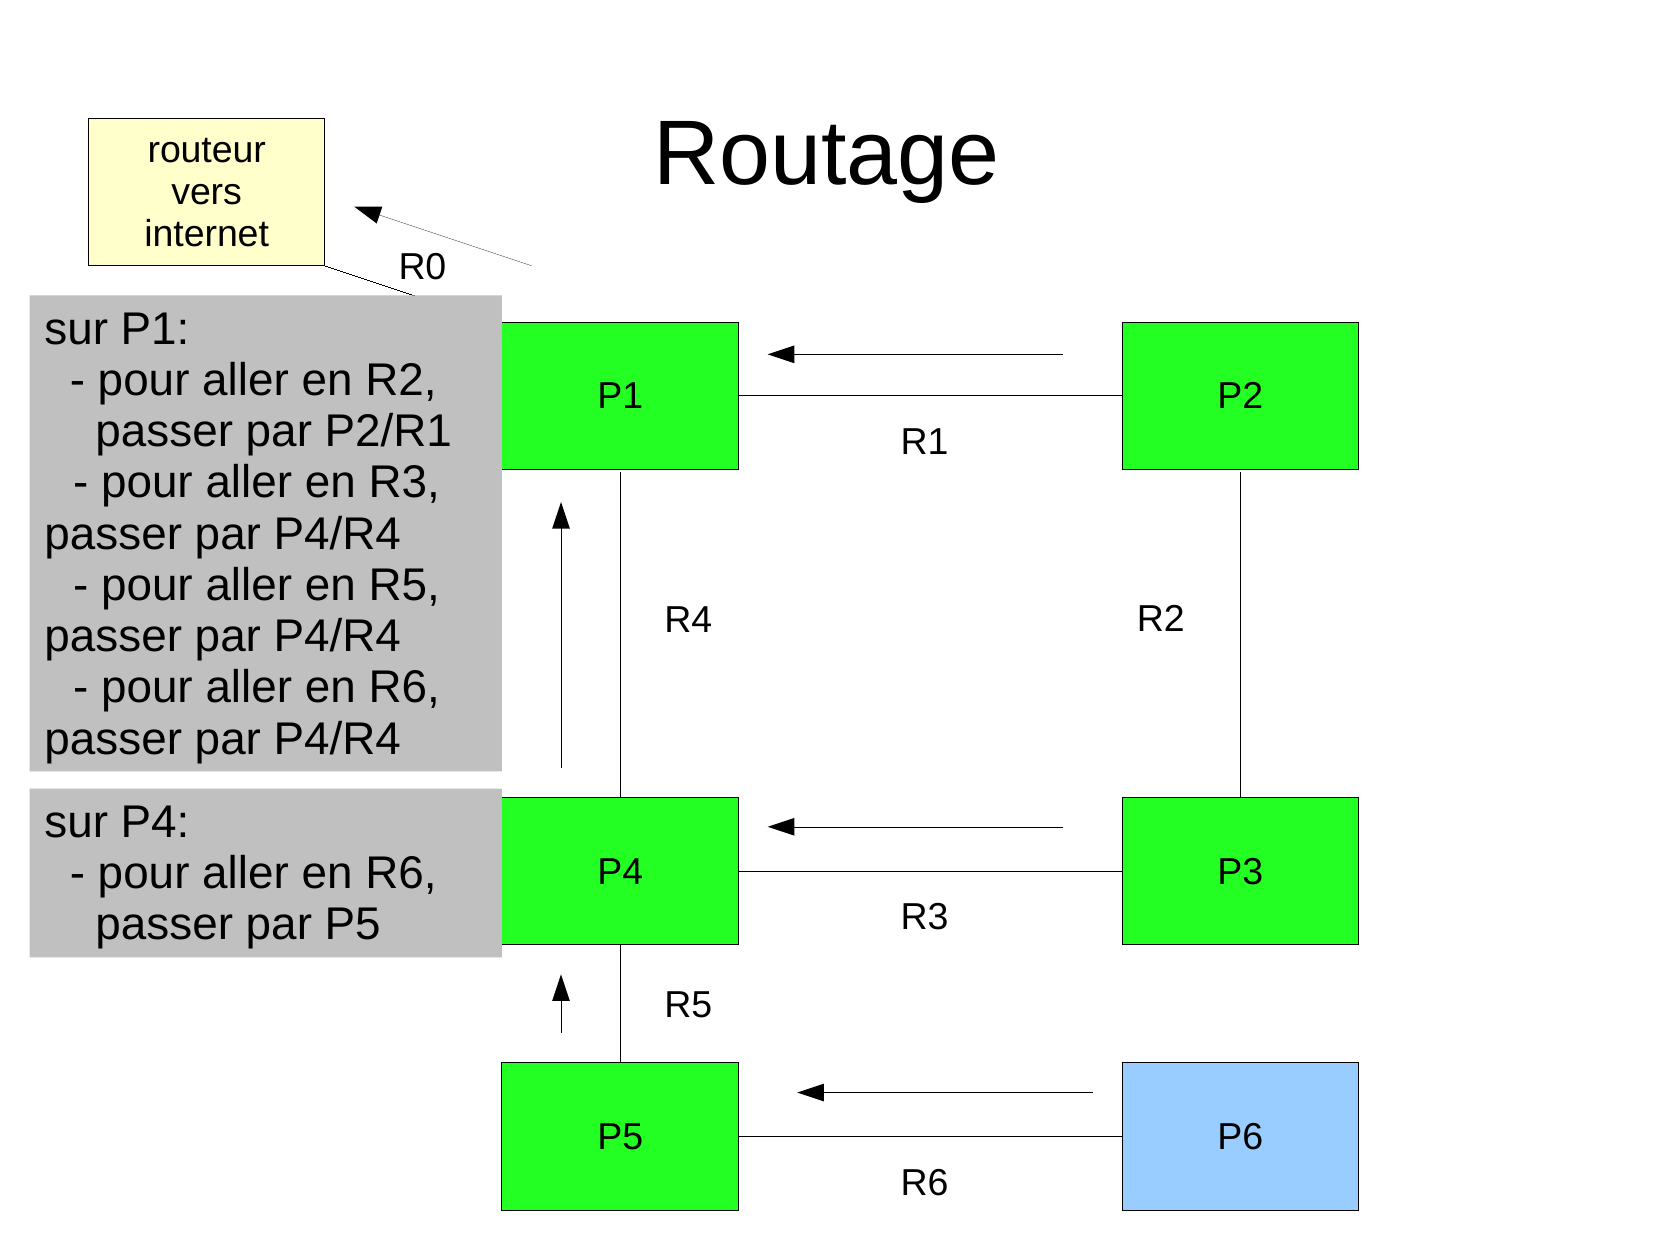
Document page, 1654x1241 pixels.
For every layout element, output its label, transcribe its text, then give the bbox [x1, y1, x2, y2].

text_box P1 [502, 322, 739, 470]
text_box R6 [885, 1153, 975, 1211]
text_box R3 [885, 888, 975, 945]
text_box sur P1: - pour aller en R2, passer par P2/R1 - pour aller en R3, passer par P4/R4 - pour aller en R5, passer par P4/R4 - pour aller en R6, passer par P4/R4 [29, 295, 502, 772]
text_box P5 [501, 1062, 739, 1211]
text_box R5 [649, 976, 739, 1034]
text_box R4 [649, 590, 739, 648]
text_box P2 [1122, 322, 1359, 470]
text_box P4 [502, 797, 739, 945]
title Routage [82, 49, 1571, 257]
text_box R0 [383, 238, 473, 295]
text_box routeur vers internet [88, 118, 325, 266]
text_box sur P4: - pour aller en R6, passer par P5 [29, 788, 502, 958]
text_box R1 [885, 413, 975, 471]
text_box R2 [1122, 590, 1211, 648]
text_box P3 [1122, 797, 1359, 945]
text_box P6 [1122, 1062, 1359, 1211]
text_box R0 [452, 238, 473, 245]
title Routage [473, 247, 501, 257]
